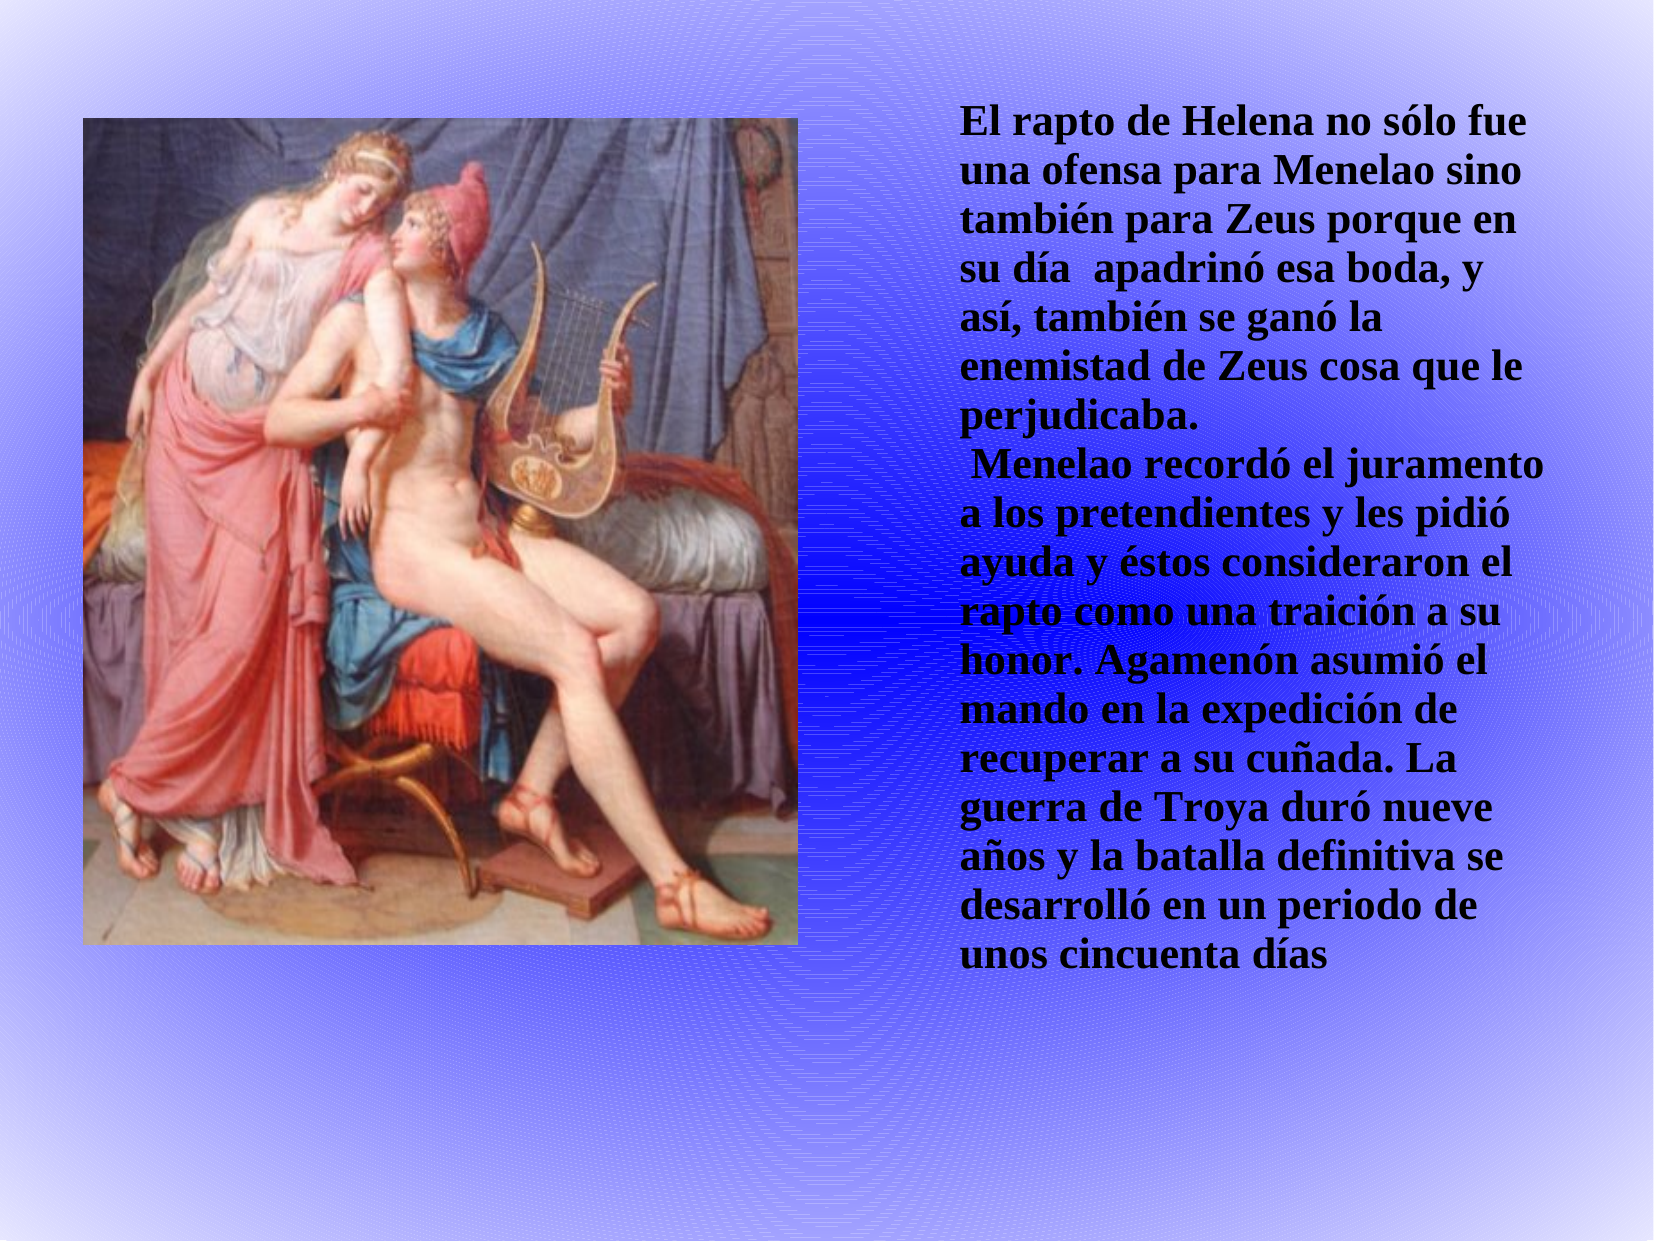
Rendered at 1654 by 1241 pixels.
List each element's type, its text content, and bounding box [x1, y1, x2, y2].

picture [83, 118, 798, 945]
text_box El rapto de Helena no sólo fue una ofensa para Menelao sino también para Zeus porque en su día apadrinó esa boda, y así, también se ganó la enemistad de Zeus cosa que le perjudicaba. Menelao recordó el juramento a los pretendientes y les pidió ayuda y éstos consideraron el rapto como una traición a su honor. Agamenón asumió el mando en la expedición de recuperar a su cuñada. La guerra de Troya duró nueve años y la batalla definitiva se desarrolló en un periodo de unos cincuenta días [944, 88, 1565, 1093]
